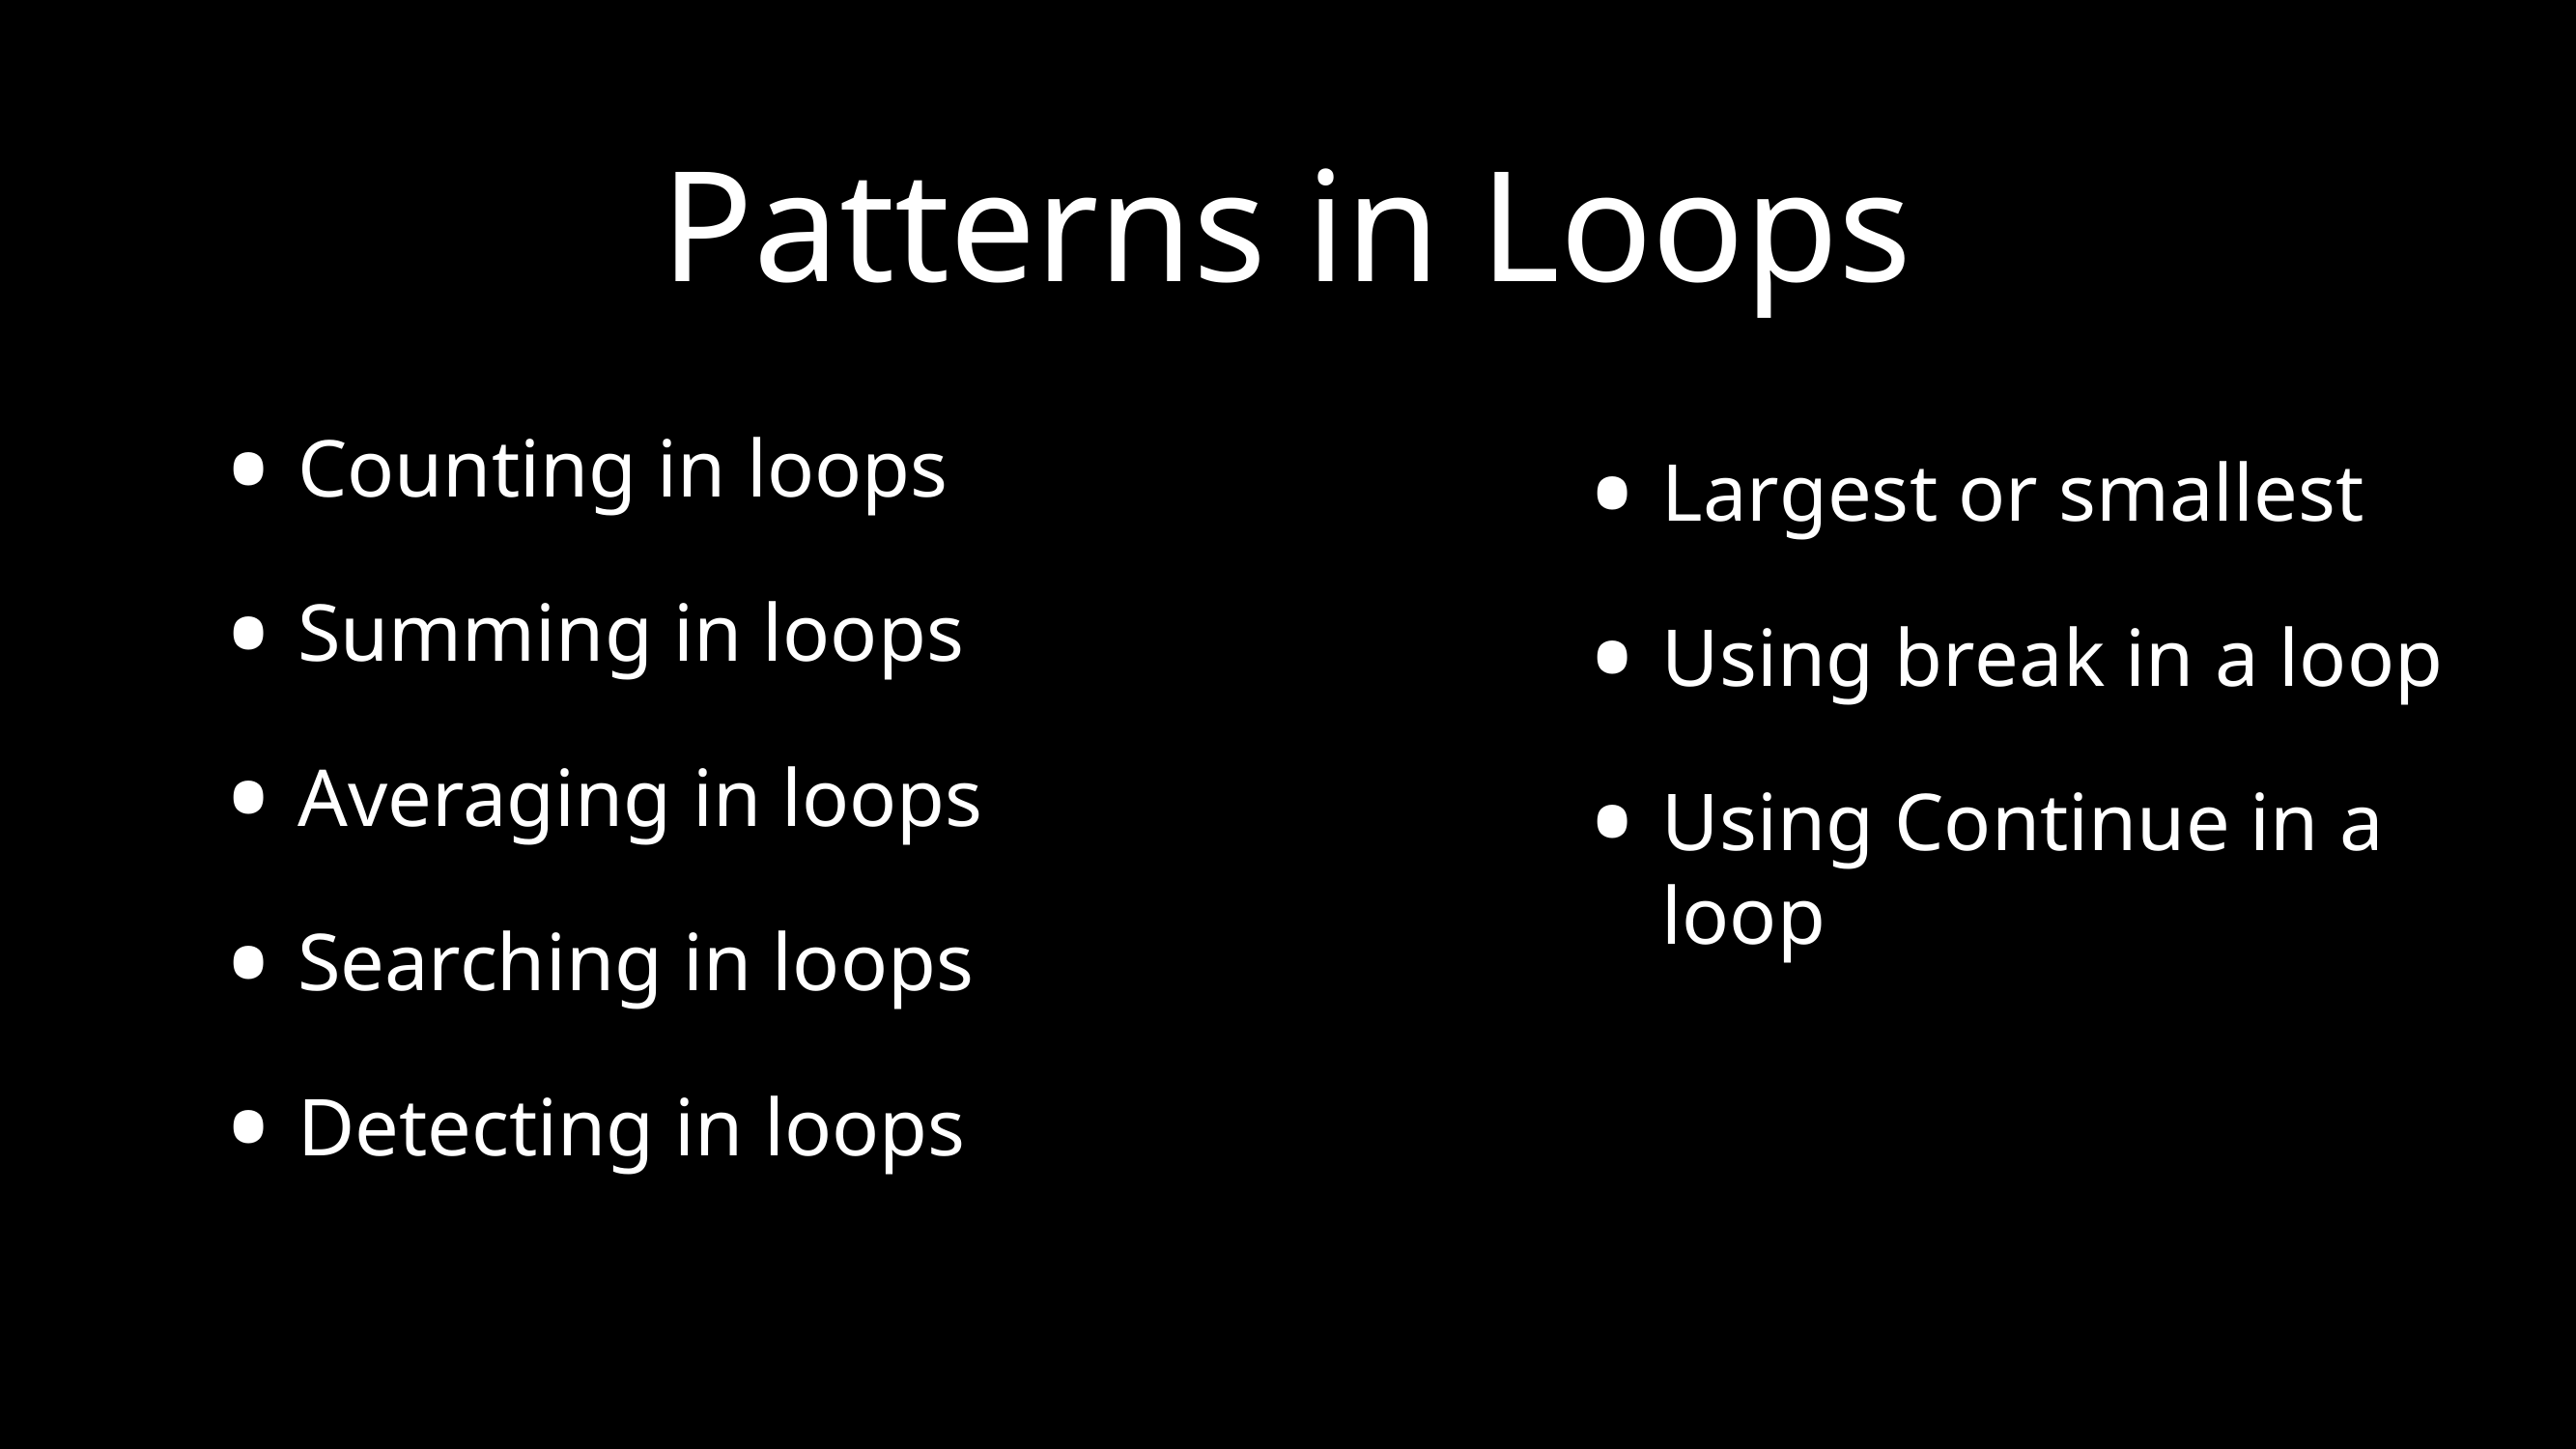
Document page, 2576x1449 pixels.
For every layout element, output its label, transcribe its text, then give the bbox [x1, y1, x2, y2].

list Counting in loops Summing in loops Averaging in loops Searching in loops Detecting in loops [183, 412, 1203, 1317]
title Patterns in Loops [183, 38, 2392, 403]
text_box Largest or smallest Using break in a loop Using Continue in a loop [1547, 437, 2568, 1341]
